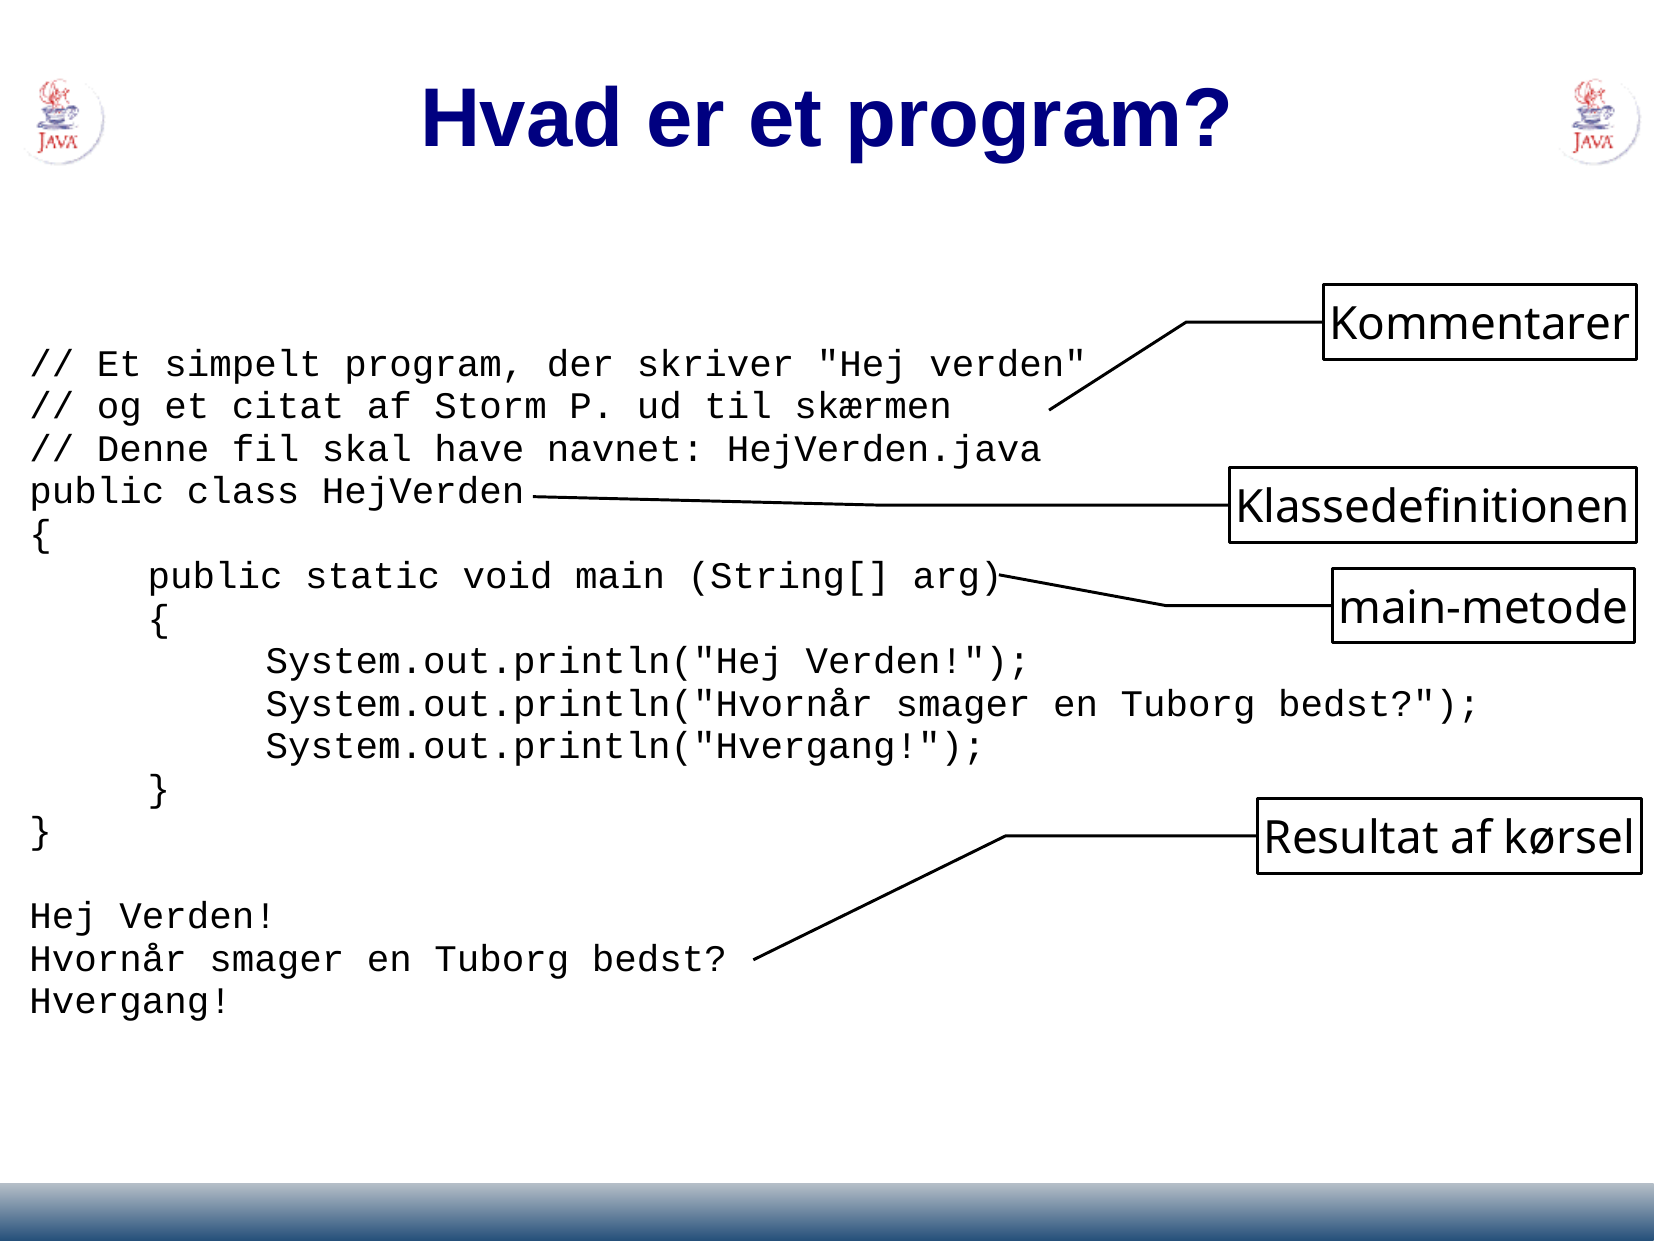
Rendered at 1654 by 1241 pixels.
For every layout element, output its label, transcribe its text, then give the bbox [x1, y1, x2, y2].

text_box main-metode [1332, 568, 1635, 643]
picture [10, 71, 105, 169]
text_box // Et simpelt program, der skriver "Hej verden" // og et citat af Storm P. ud til skærmen // Denne fil skal have navnet: HejVerden.java public class HejVerden { public static void main (String[] arg) { System.out.println("Hej Verden!"); System.out.println("Hvornår smager en Tuborg bedst?"); System.out.println("Hvergang!"); } } Hej Verden! Hvornår smager en Tuborg bedst? Hvergang! [29, 302, 1502, 1191]
text_box Resultat af kørsel [1257, 798, 1642, 874]
text_box Kommentarer [1323, 284, 1637, 360]
picture [1549, 71, 1645, 169]
text_box Klassedefinitionen [1229, 467, 1637, 543]
title Hvad er et program? [105, 14, 1549, 222]
